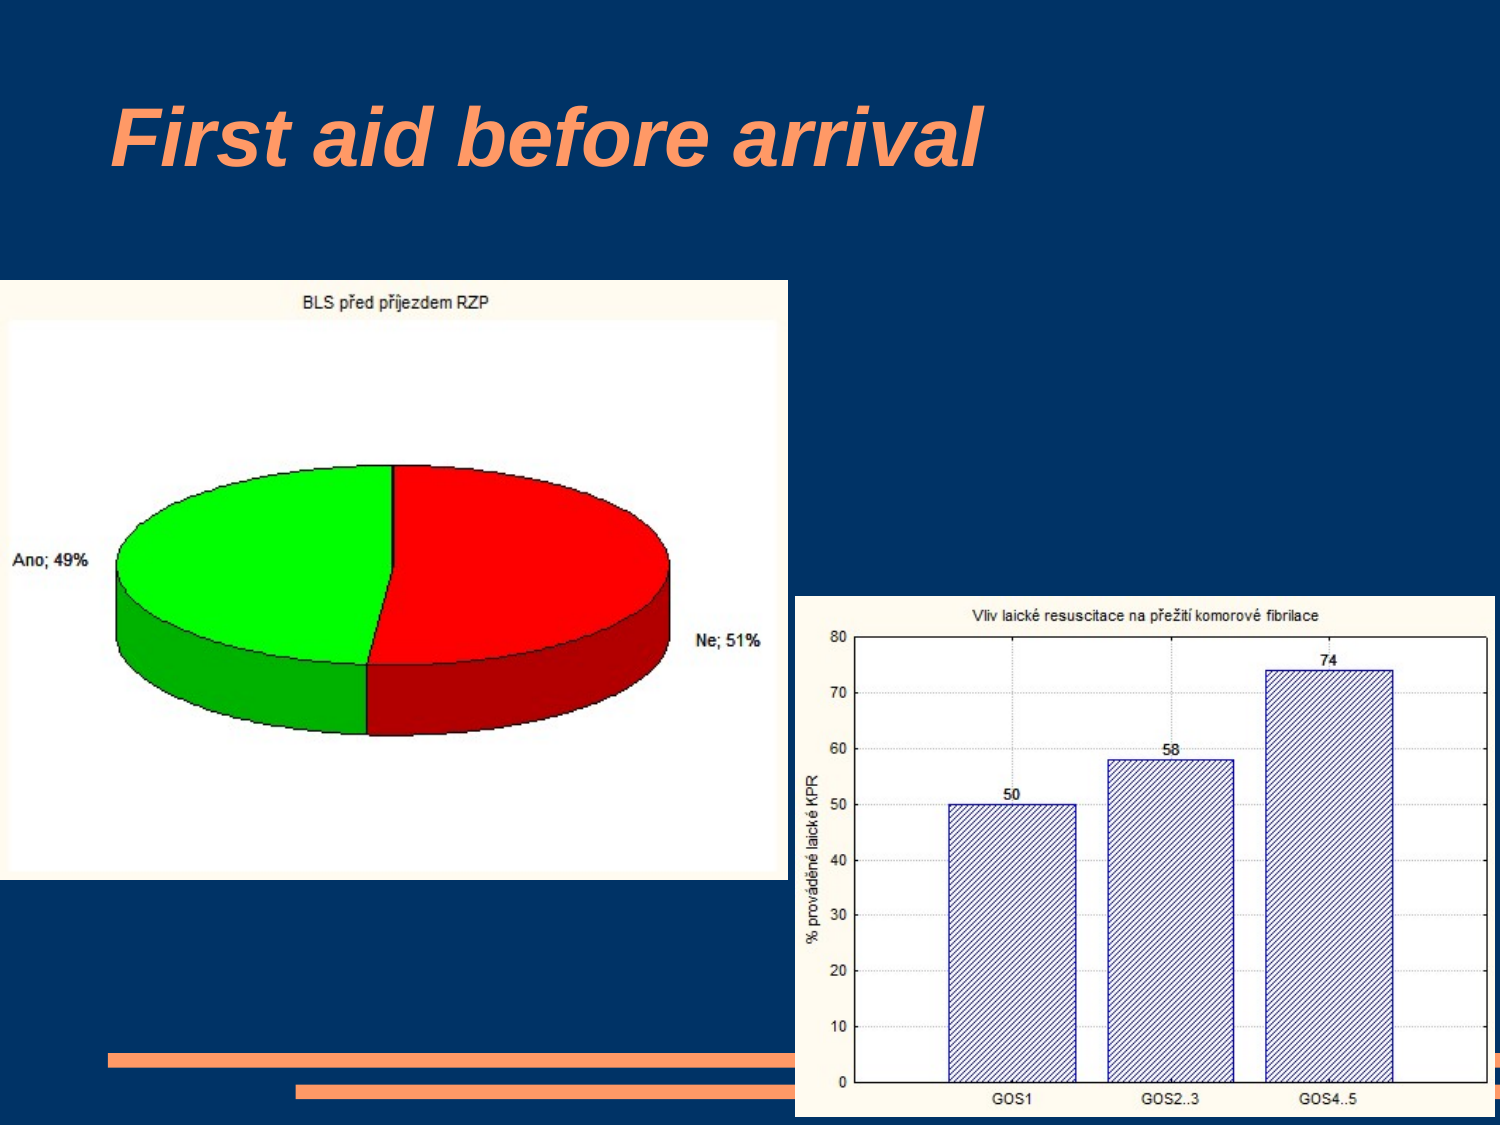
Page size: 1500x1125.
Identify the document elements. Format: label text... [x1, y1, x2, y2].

picture [795, 596, 1500, 1125]
picture [0, 280, 794, 887]
title First aid before arrival [110, 42, 1391, 229]
